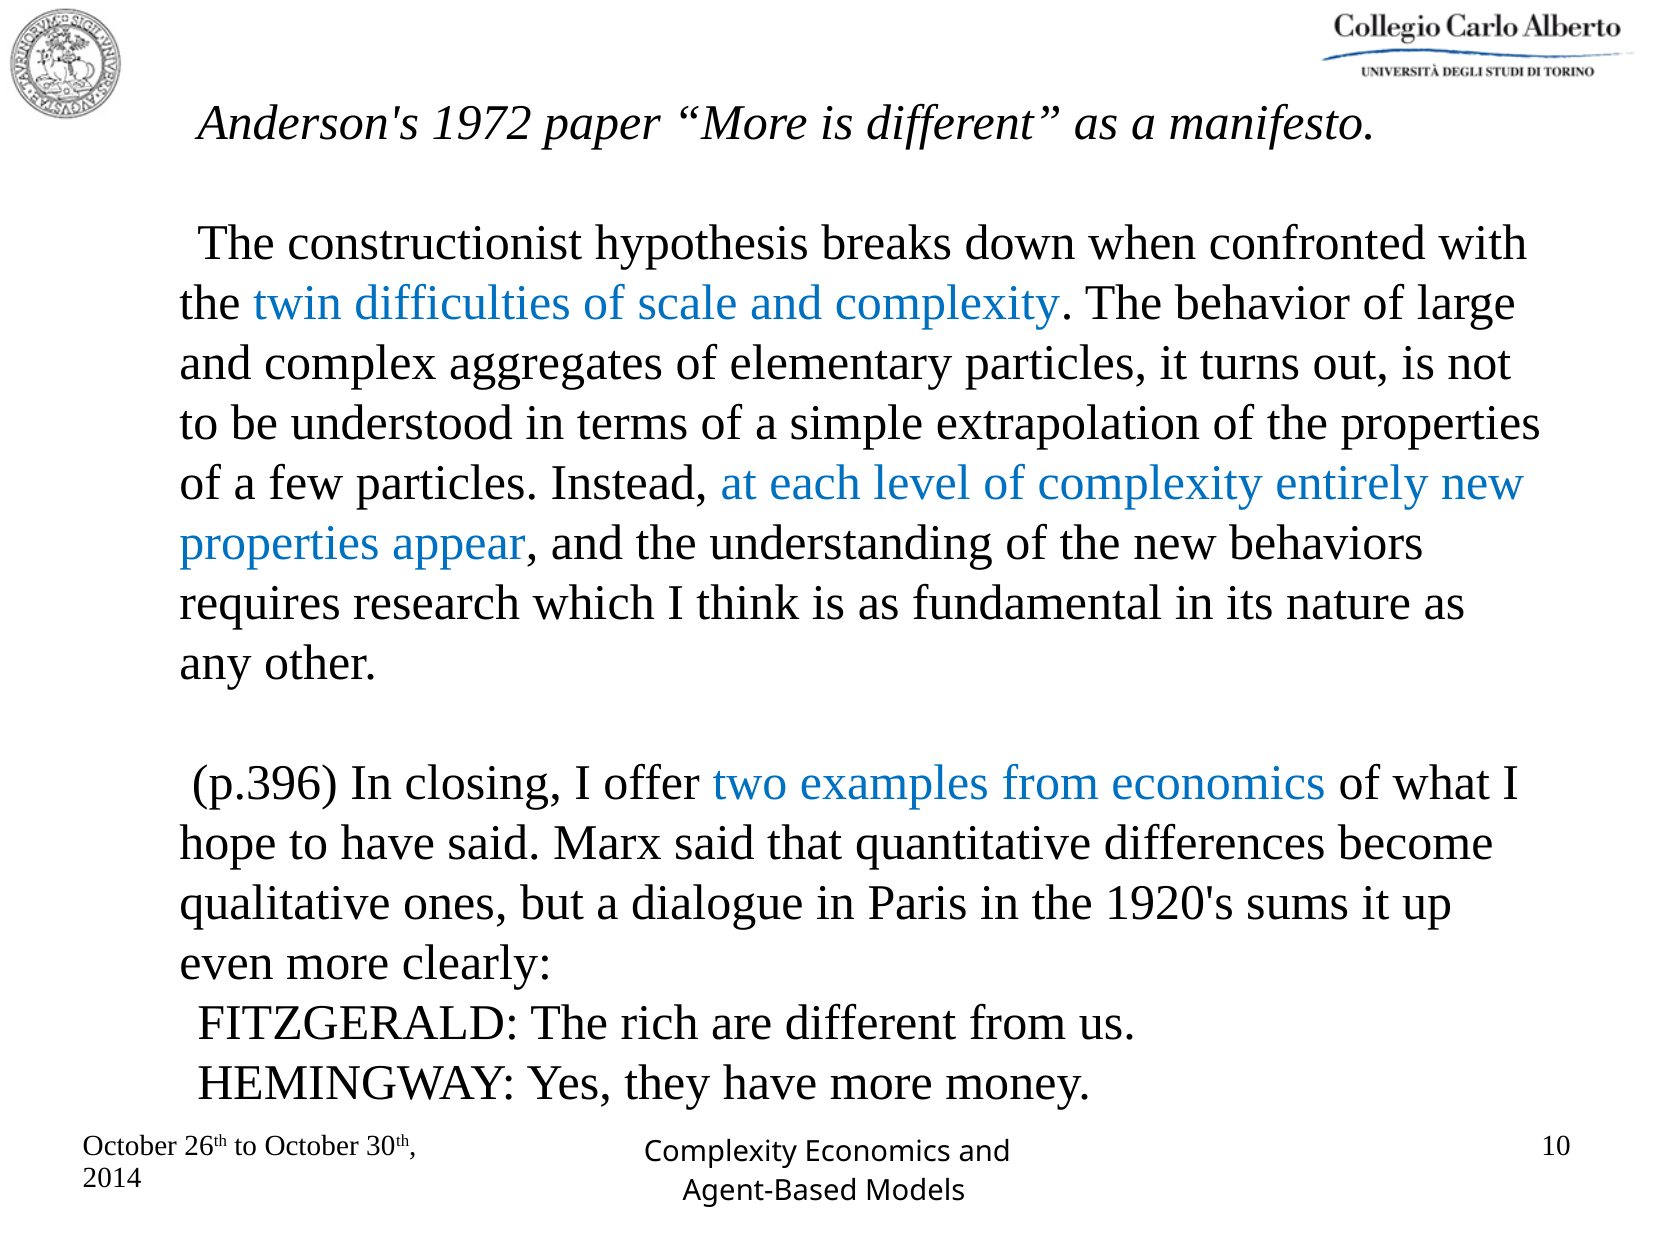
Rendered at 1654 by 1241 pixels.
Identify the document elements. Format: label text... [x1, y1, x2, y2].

picture [1312, 0, 1645, 92]
text_box Anderson's 1972 paper “More is different” as a manifesto. The constructionist hypothesis breaks down when confronted with the twin difficulties of scale and complexity. The behavior of large and complex aggregates of elementary particles, it turns out, is not to be understood in terms of a simple extrapolation of the properties of a few particles. Instead, at each level of complexity entirely new properties appear, and the understanding of the new behaviors requires research which I think is as fundamental in its nature as any other. (p.396) In closing, I offer two examples from economics of what I hope to have said. Marx said that quantitative differences become qualitative ones, but a dialogue in Paris in the 1920's sums it up even more clearly: FITZGERALD: The rich are different from us. HEMINGWAY: Yes, they have more money. [164, 81, 1558, 1118]
picture [5, 5, 125, 122]
